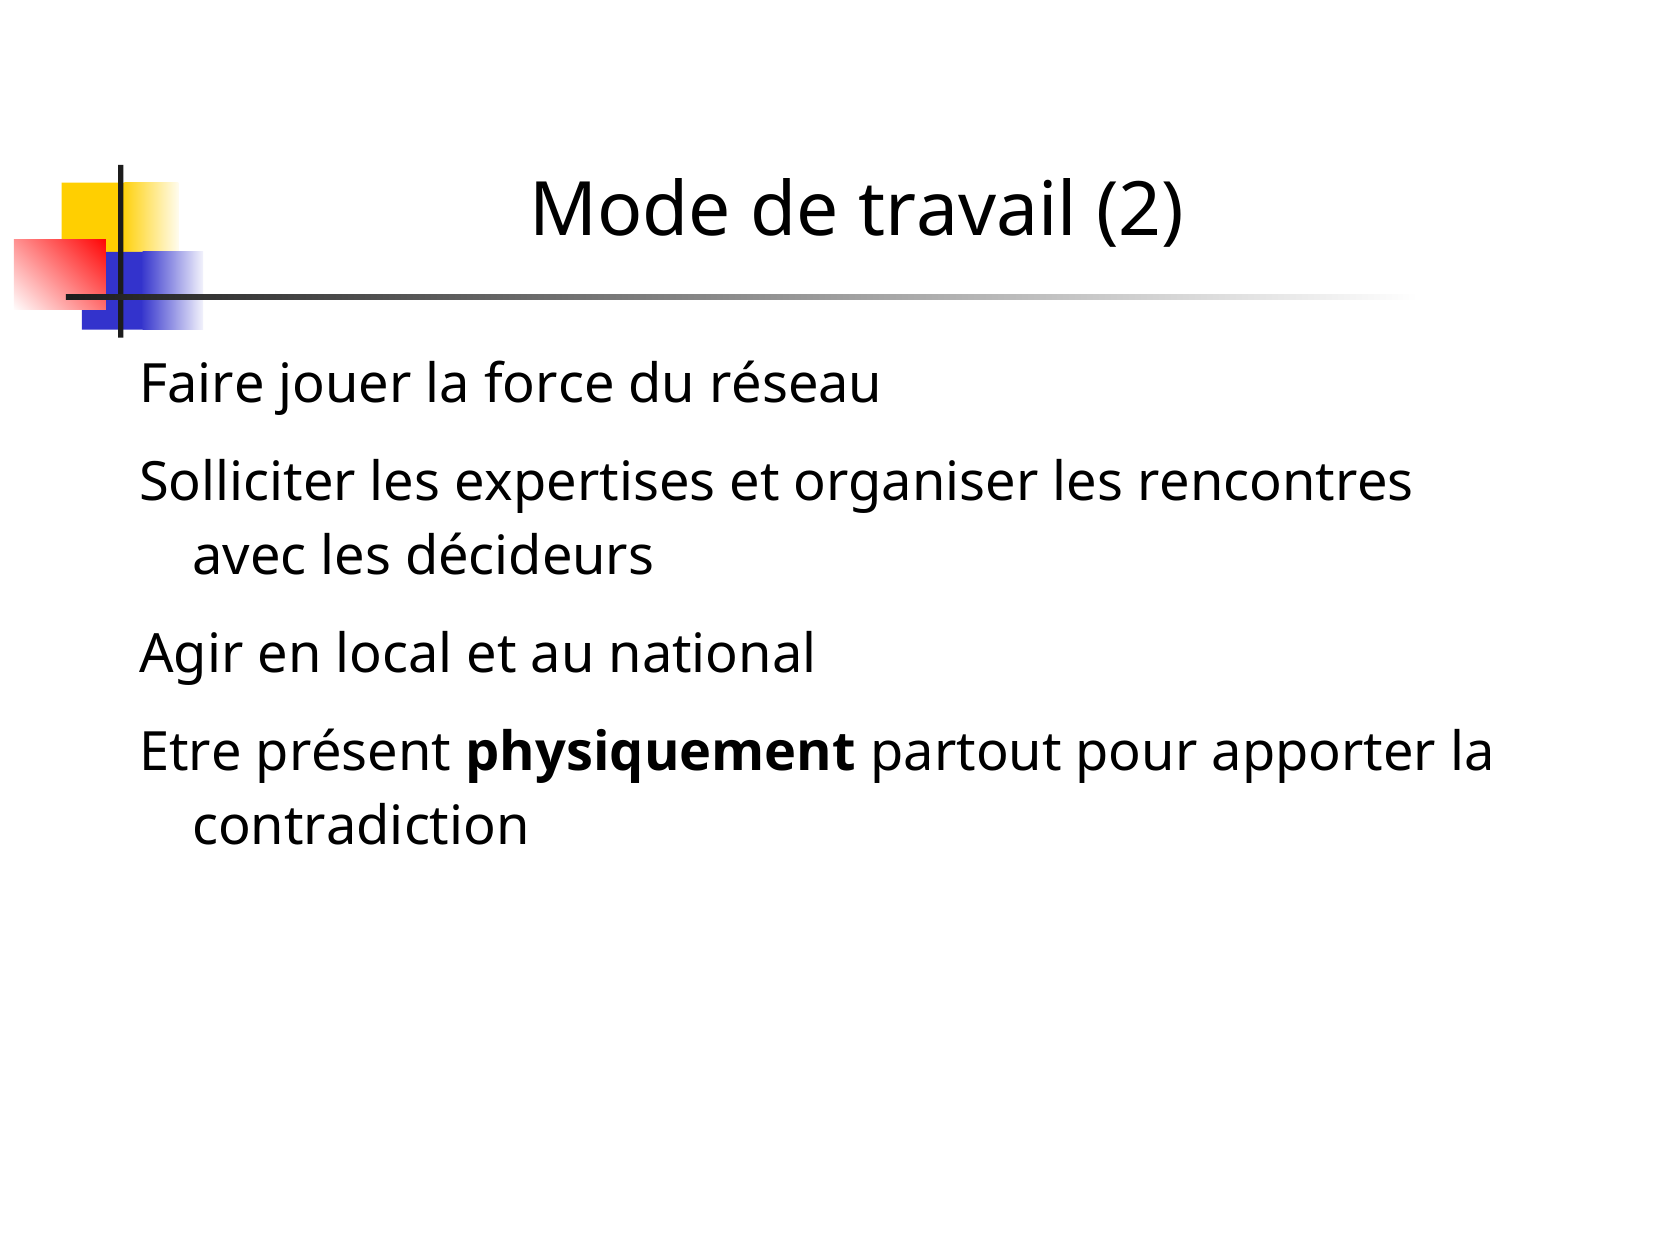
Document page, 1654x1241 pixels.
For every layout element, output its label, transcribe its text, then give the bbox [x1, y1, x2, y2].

list Faire jouer la force du réseau Solliciter les expertises et organiser les rencontres avec les décideurs Agir en local et au national Etre présent physiquement partout pour apporter la contradiction [121, 344, 1534, 1112]
title Mode de travail (2) [121, 110, 1534, 303]
